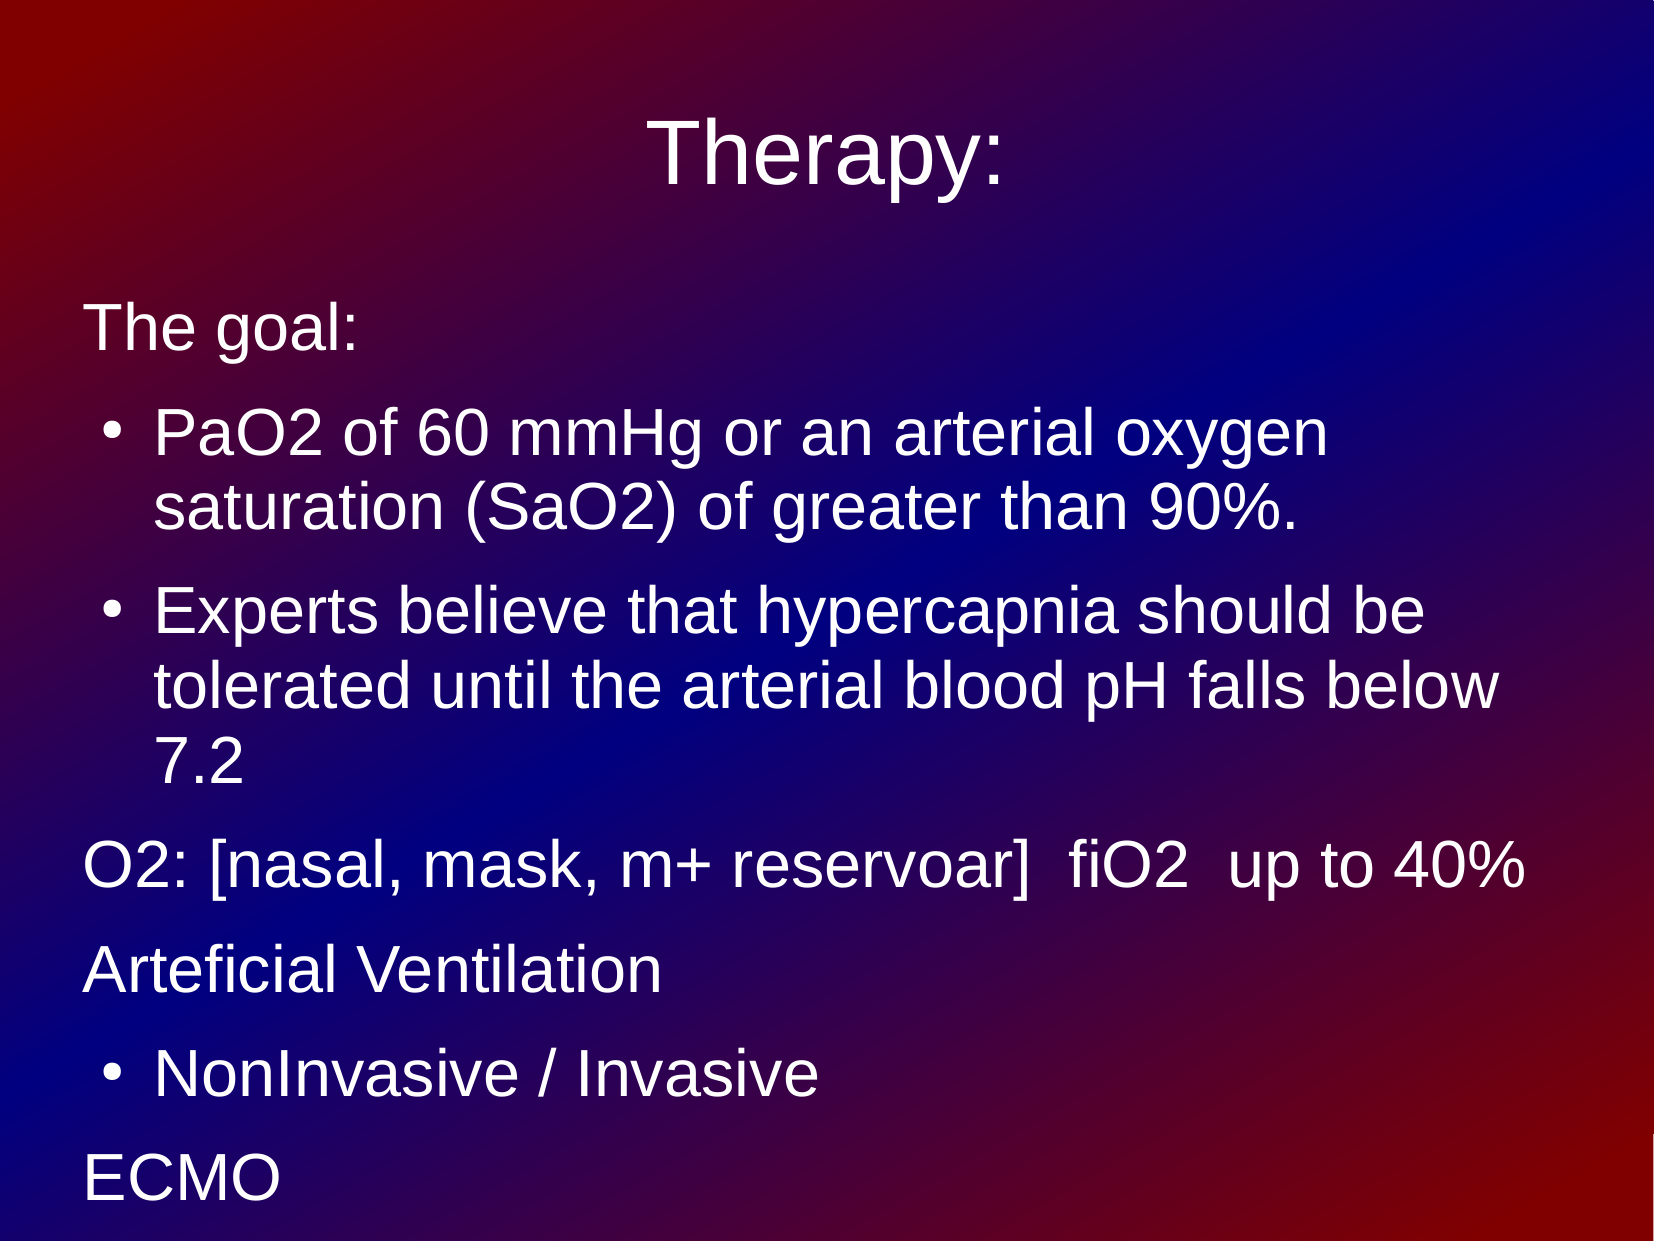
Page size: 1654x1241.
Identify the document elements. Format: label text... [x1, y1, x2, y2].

title Therapy: [82, 56, 1571, 250]
list The goal: PaO2 of 60 mmHg or an arterial oxygen saturation (SaO2) of greater than 90%. Experts believe that hypercapnia should be tolerated until the arterial blood pH falls below 7.2 O2: [nasal, mask, m+ reservoar] fiO2 up to 40% Arteficial Ventilation NonInvasive / Invasive ECMO [82, 290, 1571, 1216]
